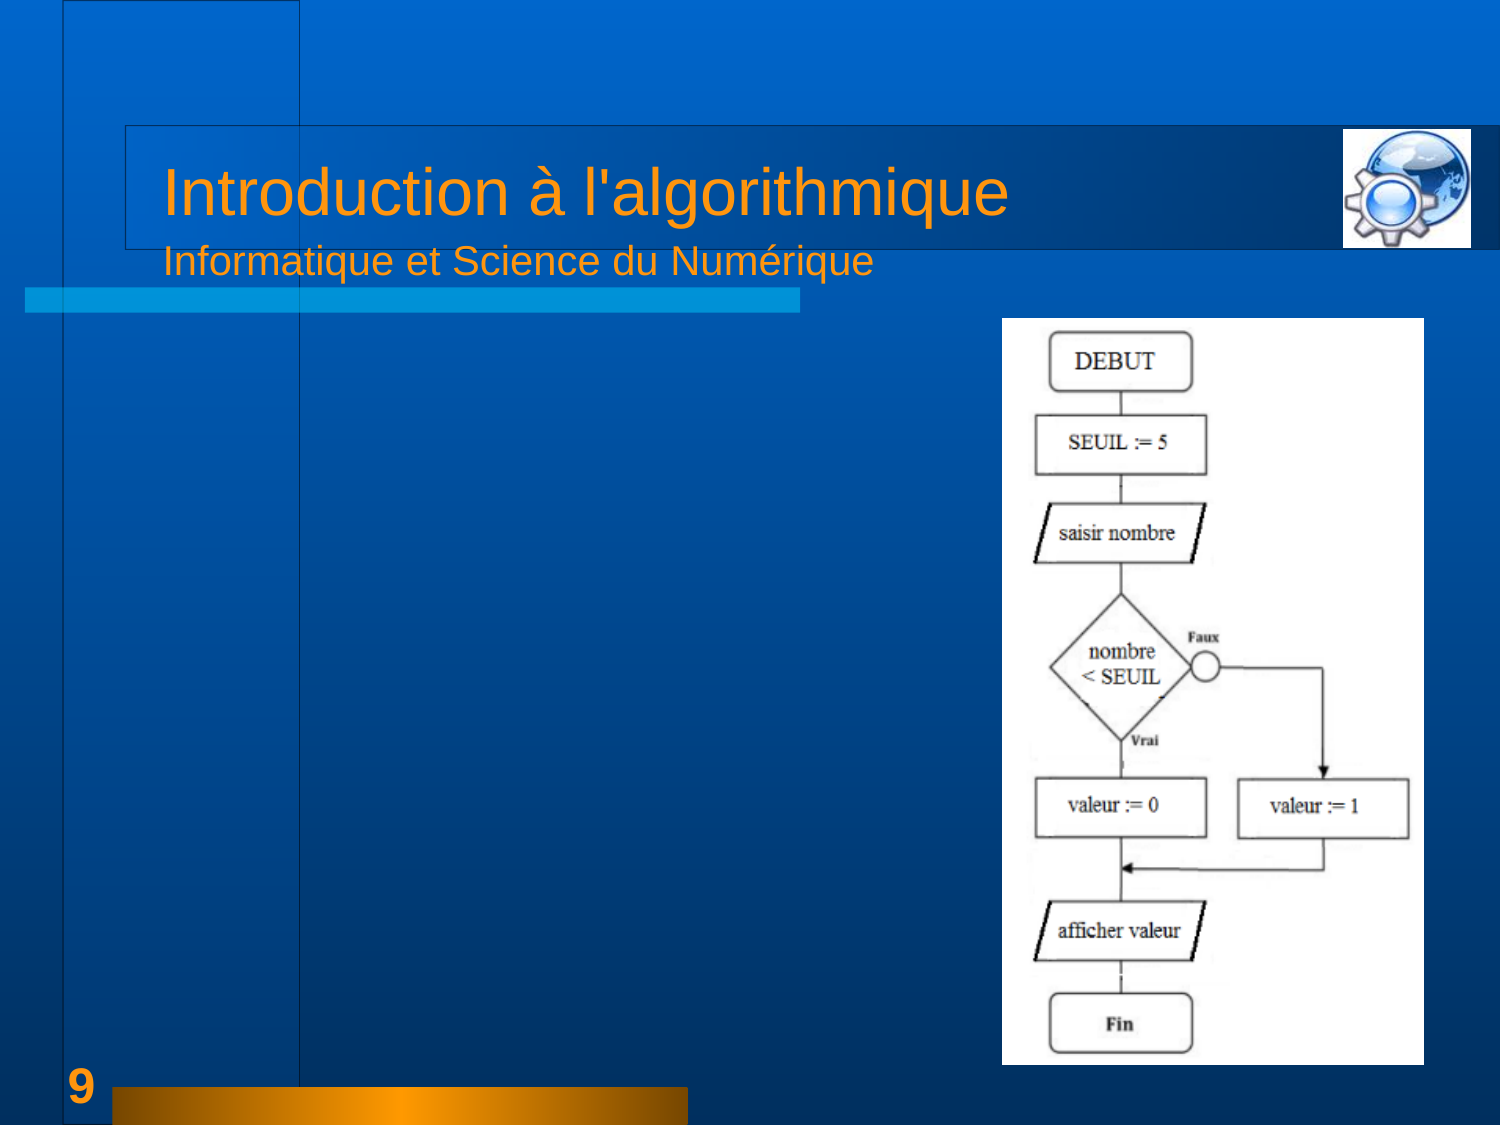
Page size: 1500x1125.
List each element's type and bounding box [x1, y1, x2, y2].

picture [1343, 129, 1471, 248]
picture [1002, 318, 1424, 1065]
